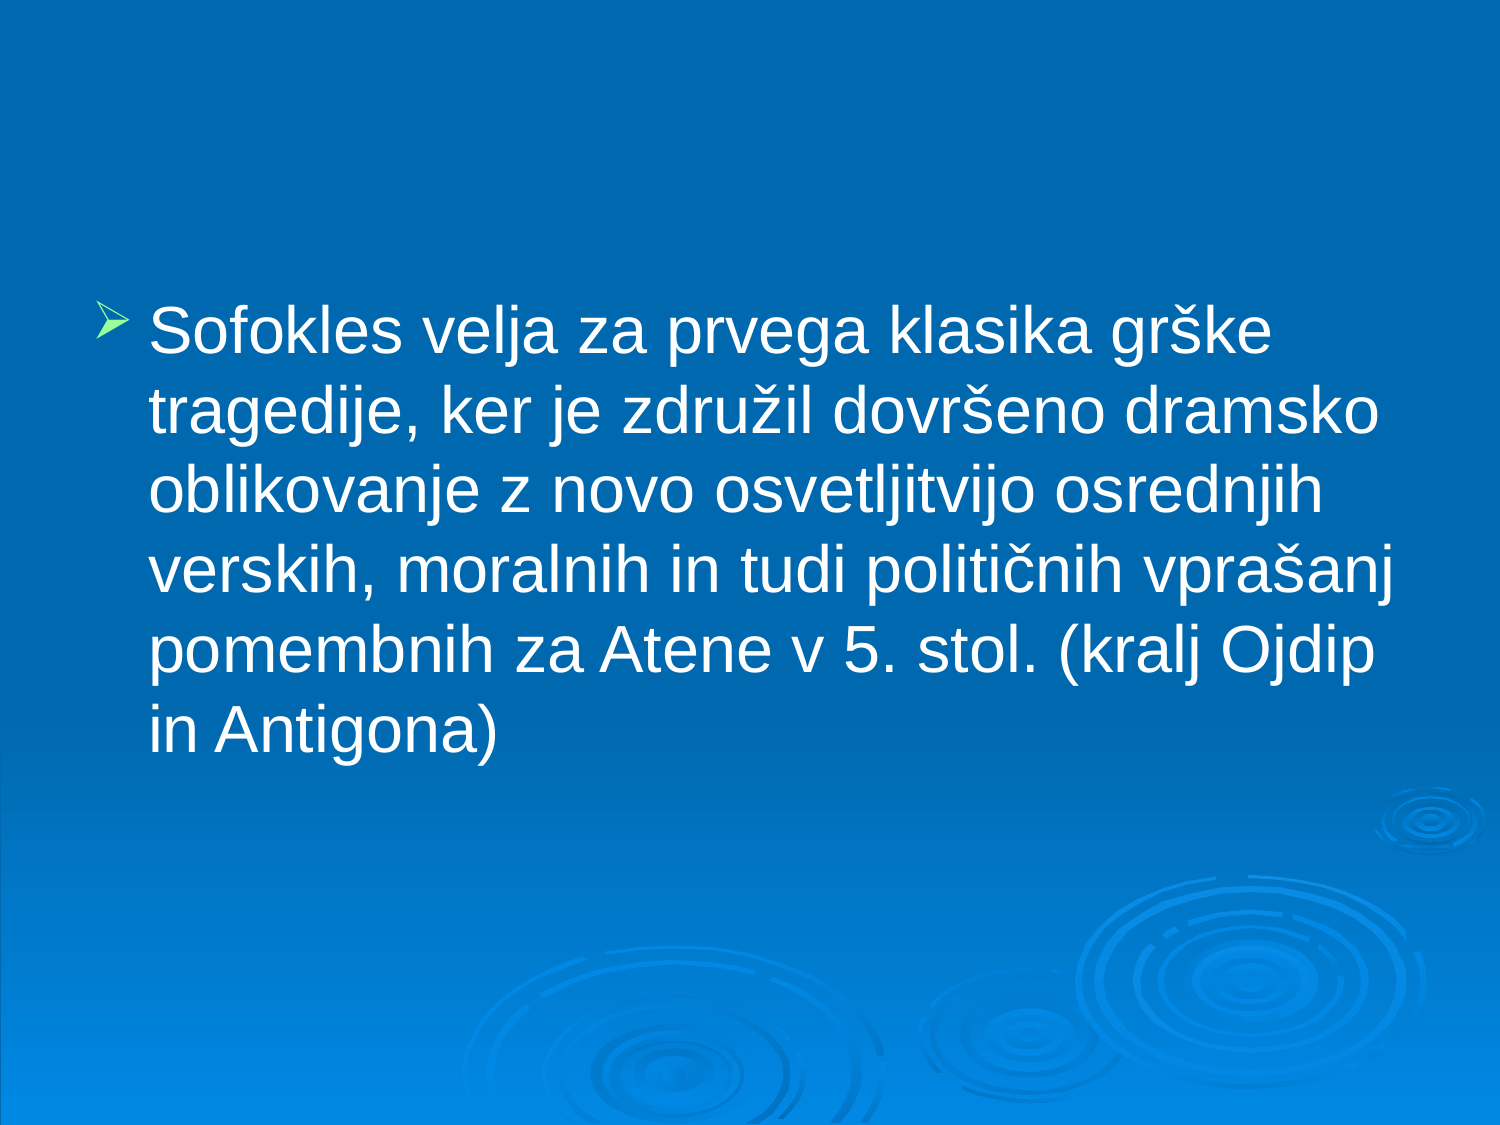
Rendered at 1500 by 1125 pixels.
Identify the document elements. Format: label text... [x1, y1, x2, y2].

list Sofokles velja za prvega klasika grške tragedije, ker je združil dovršeno dramsko oblikovanje z novo osvetljitvijo osrednjih verskih, moralnih in tudi političnih vprašanj pomembnih za Atene v 5. stol. (kralj Ojdip in Antigona) [76, 278, 1427, 1022]
